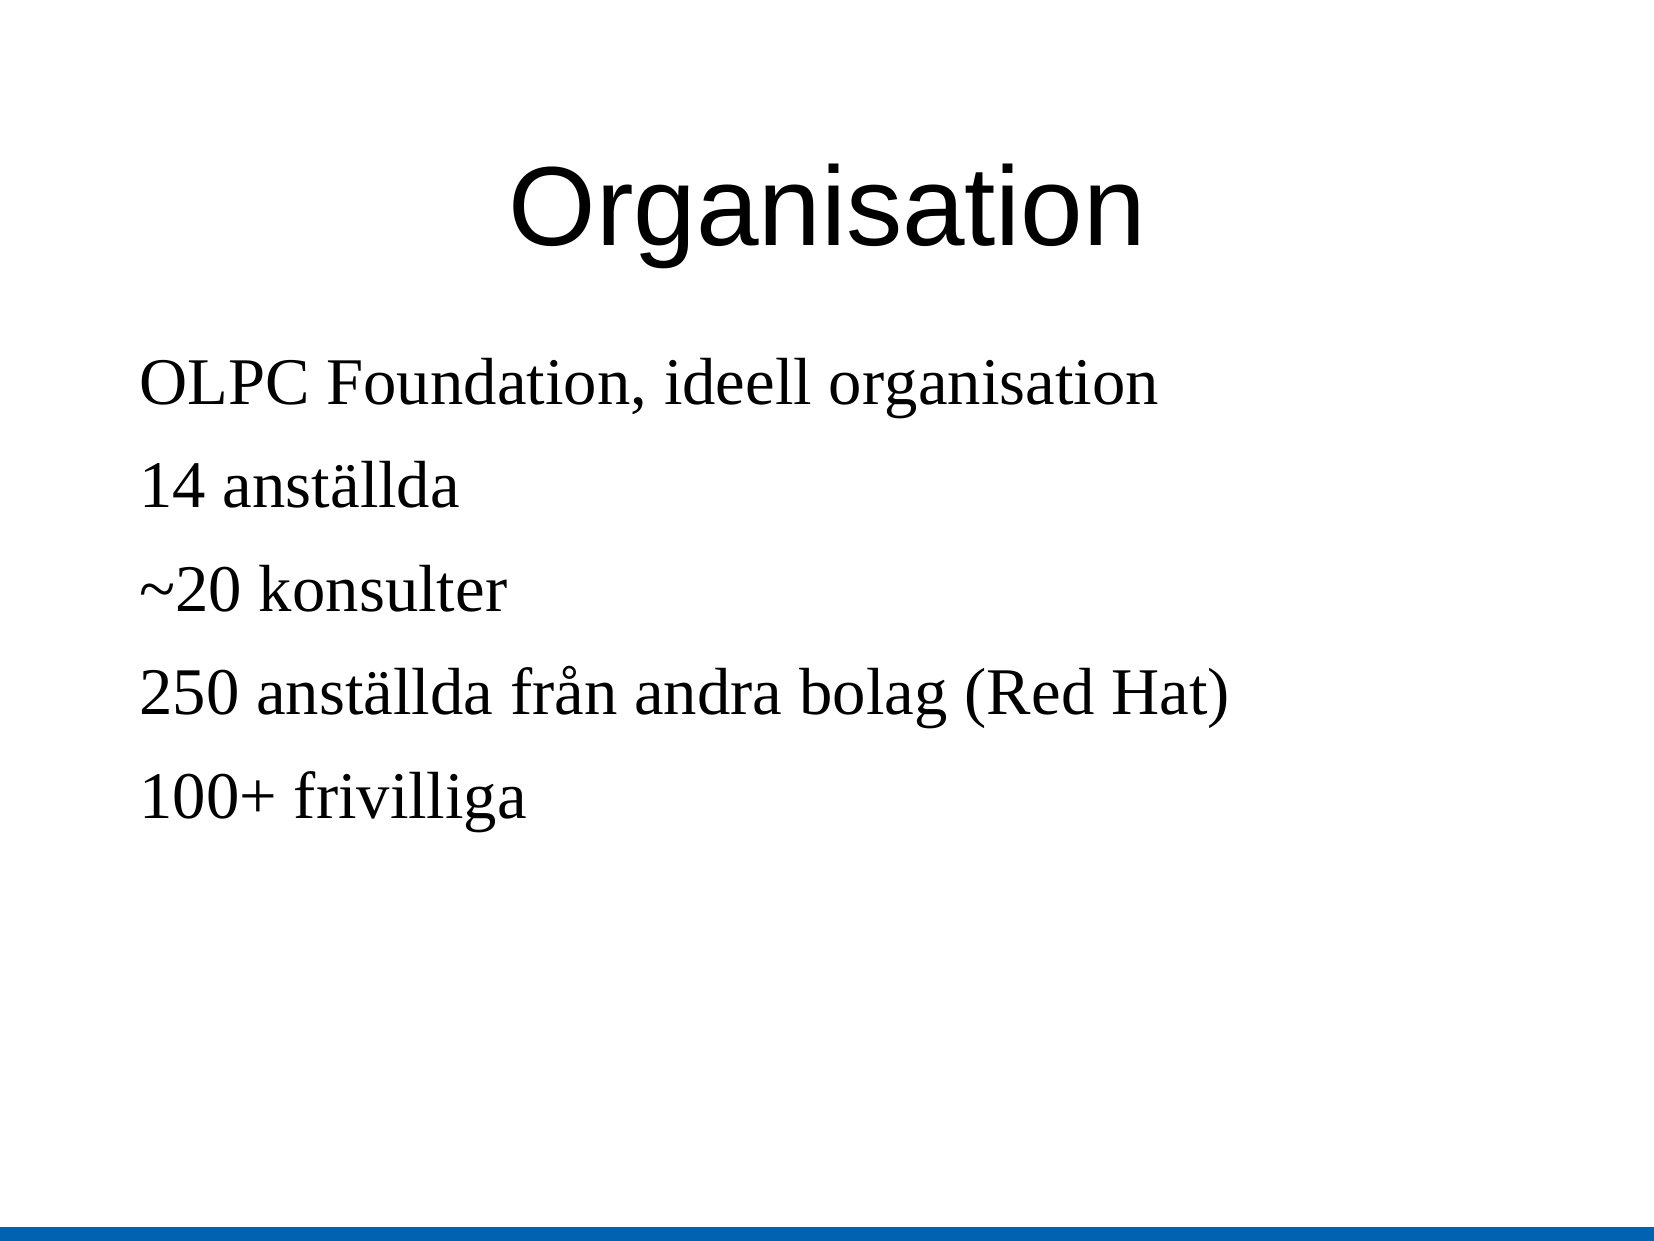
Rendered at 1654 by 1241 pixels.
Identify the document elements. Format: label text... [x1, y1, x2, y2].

title Organisation [121, 102, 1534, 310]
list OLPC Foundation, ideell organisation 14 anställda ~20 konsulter 250 anställda från andra bolag (Red Hat) 100+ frivilliga [121, 344, 1534, 1127]
